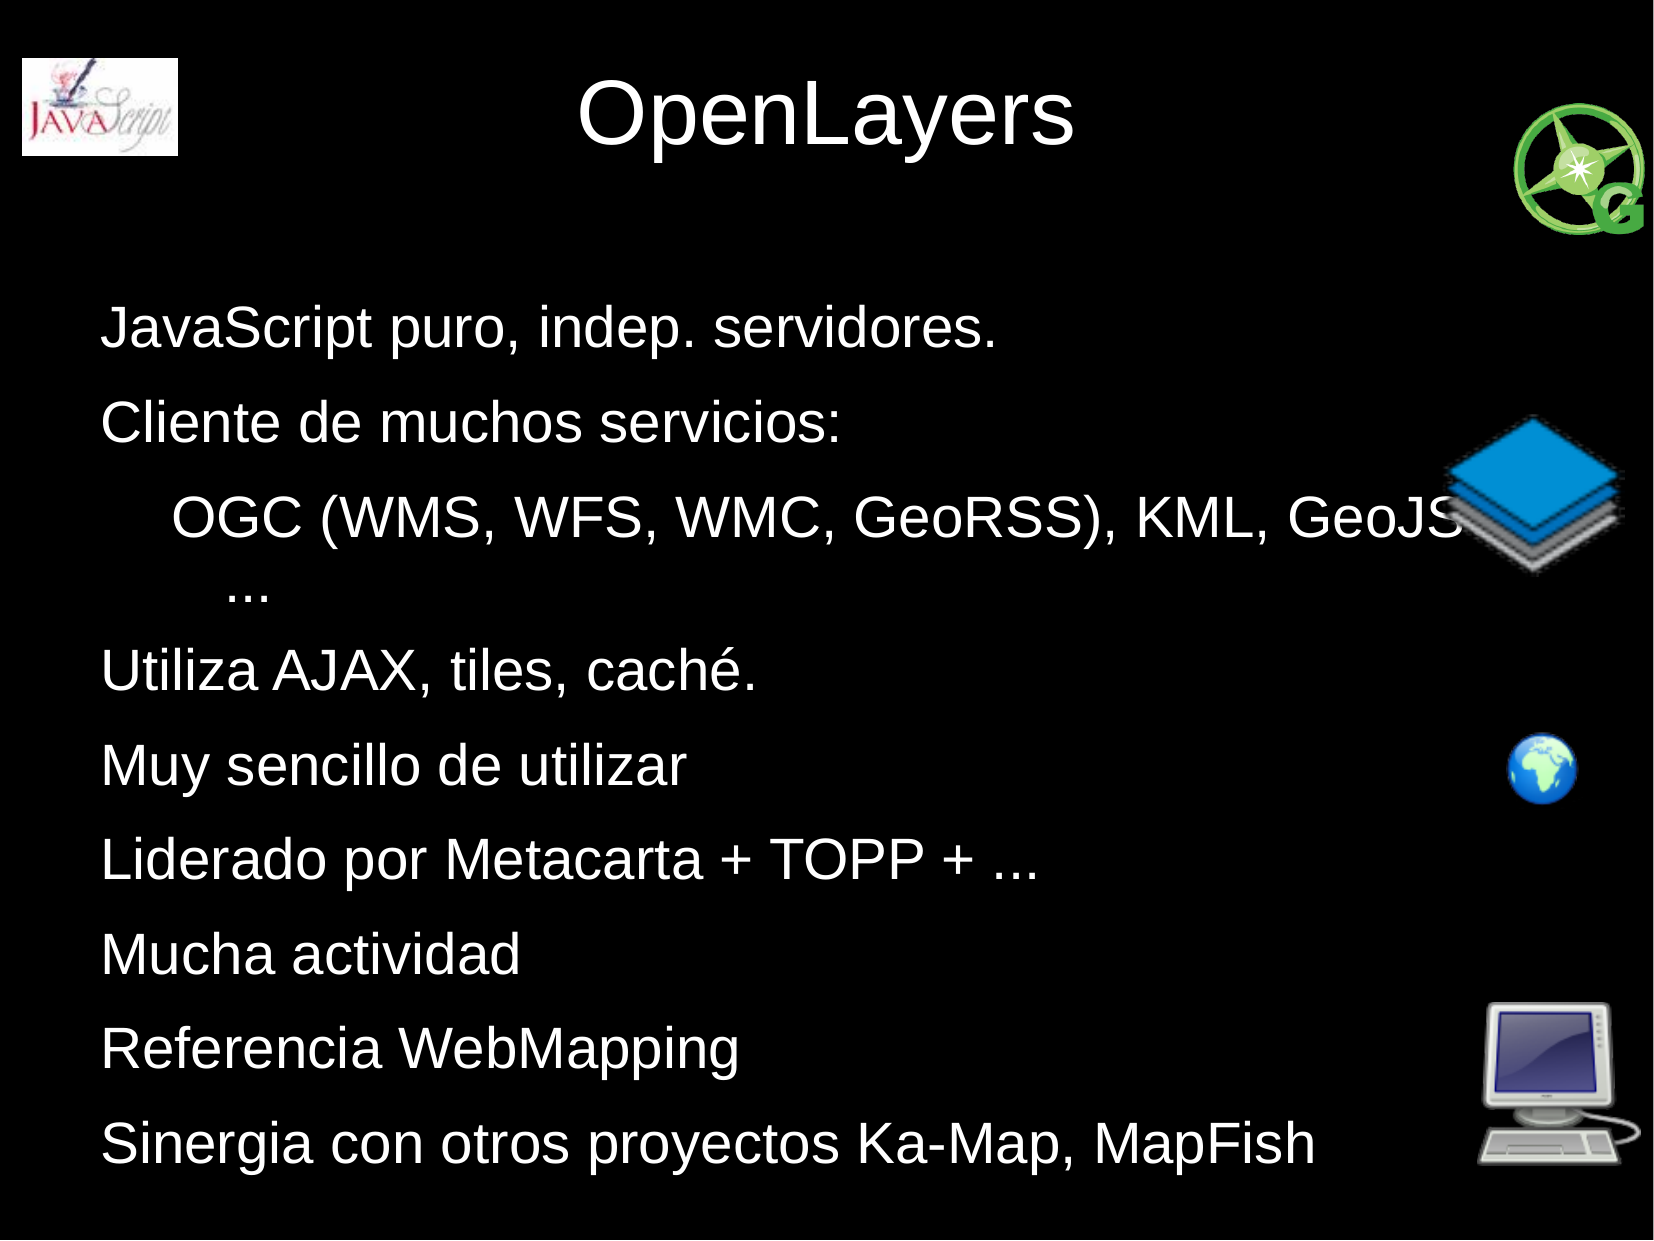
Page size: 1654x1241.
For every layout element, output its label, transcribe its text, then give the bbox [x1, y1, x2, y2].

picture [22, 58, 178, 156]
picture [1505, 728, 1589, 812]
picture [1571, 1002, 1641, 1166]
list JavaScript puro, indep. servidores. Cliente de muchos servicios: OGC (WMS, WFS, WMC, GeoRSS), KML, GeoJSON, ... Utiliza AJAX, tiles, caché. Muy sencillo de utilizar Liderado por Metacarta + TOPP + ... Mucha actividad Referencia WebMapping Sinergia con otros proyectos Ka-Map, MapFish [82, 295, 1571, 1176]
picture [1442, 413, 1625, 577]
picture [1513, 103, 1645, 235]
title OpenLayers [82, 49, 1571, 178]
